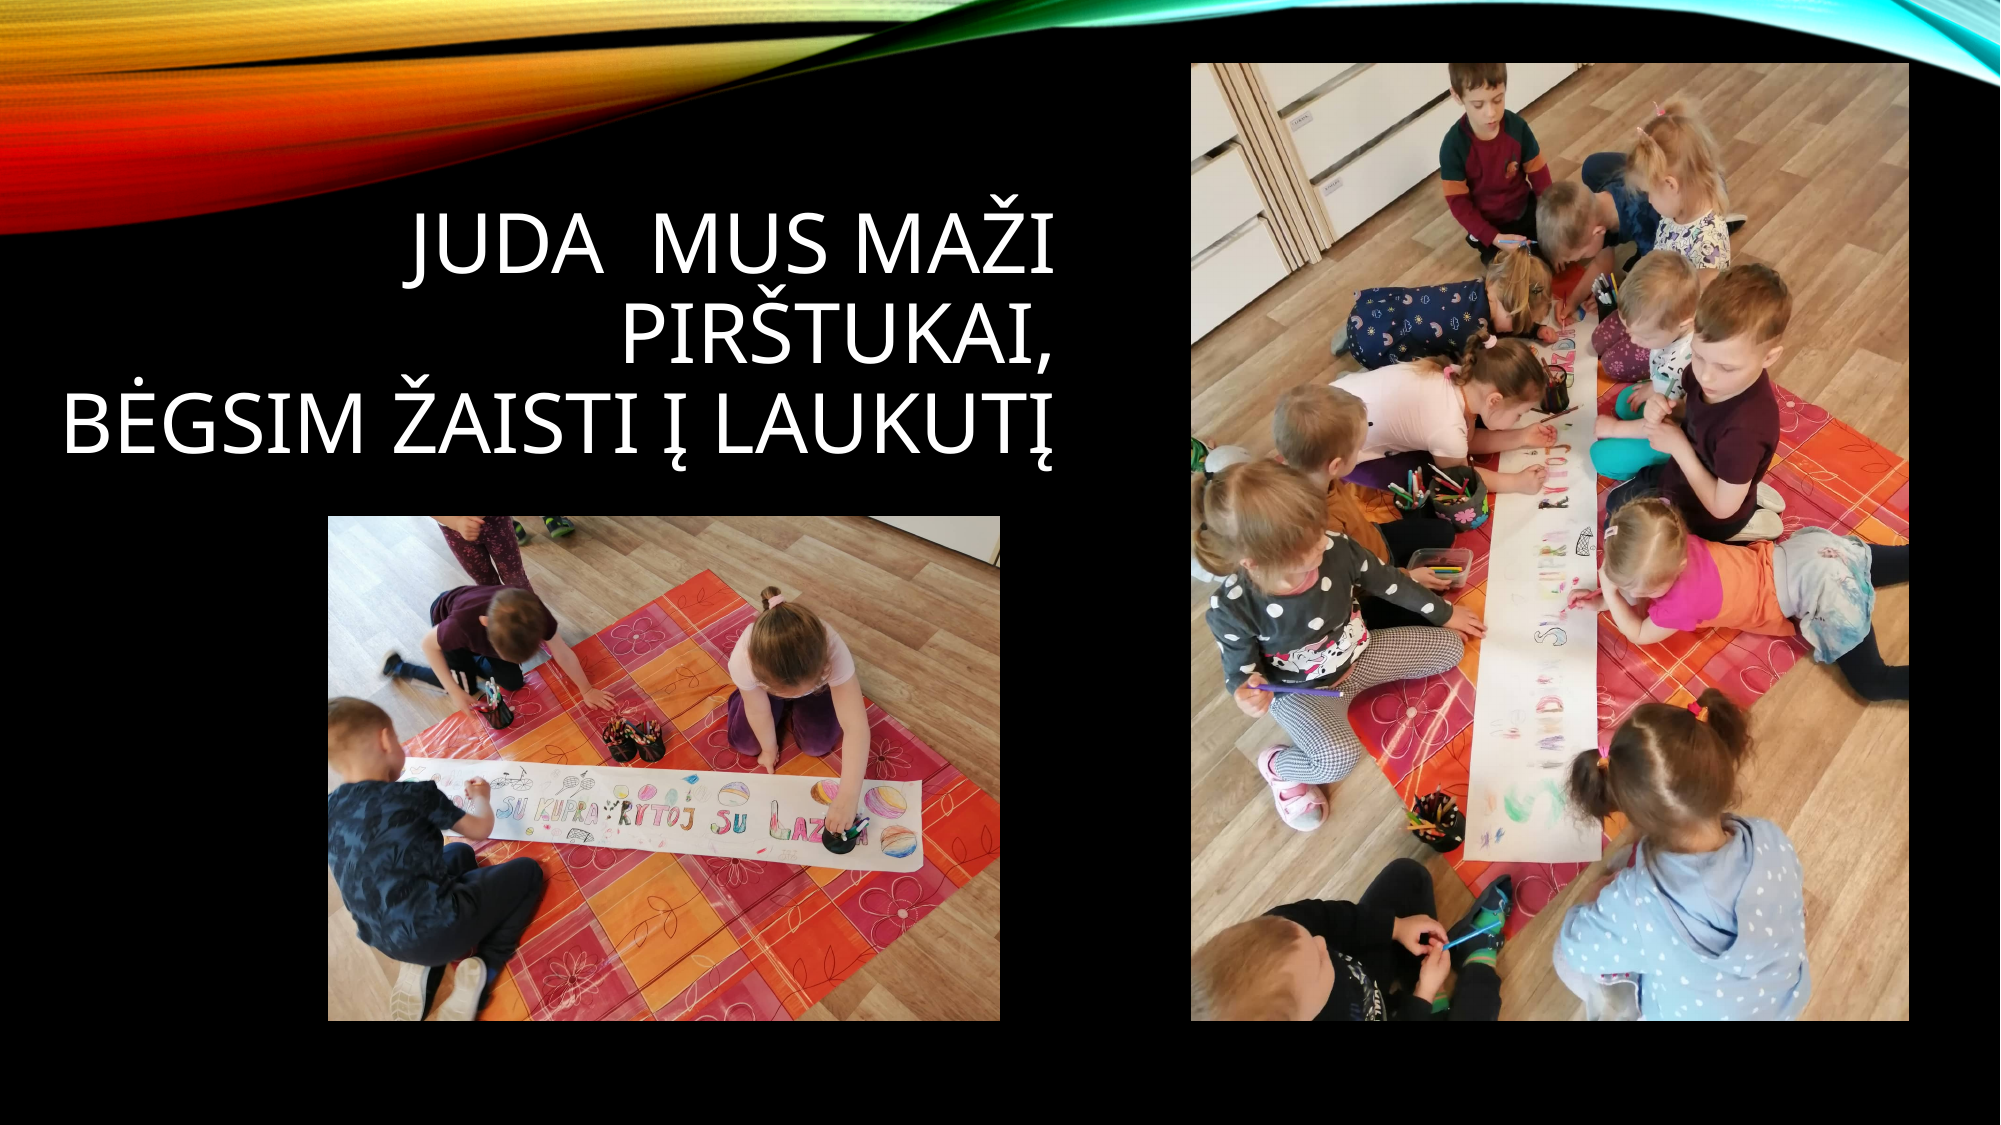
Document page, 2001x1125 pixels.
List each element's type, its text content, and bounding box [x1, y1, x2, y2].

picture [1191, 63, 1909, 1021]
picture [328, 516, 1000, 1021]
title juda mus maži pirštukai, Bėgsim žaisti į laukutį [44, 156, 1177, 517]
